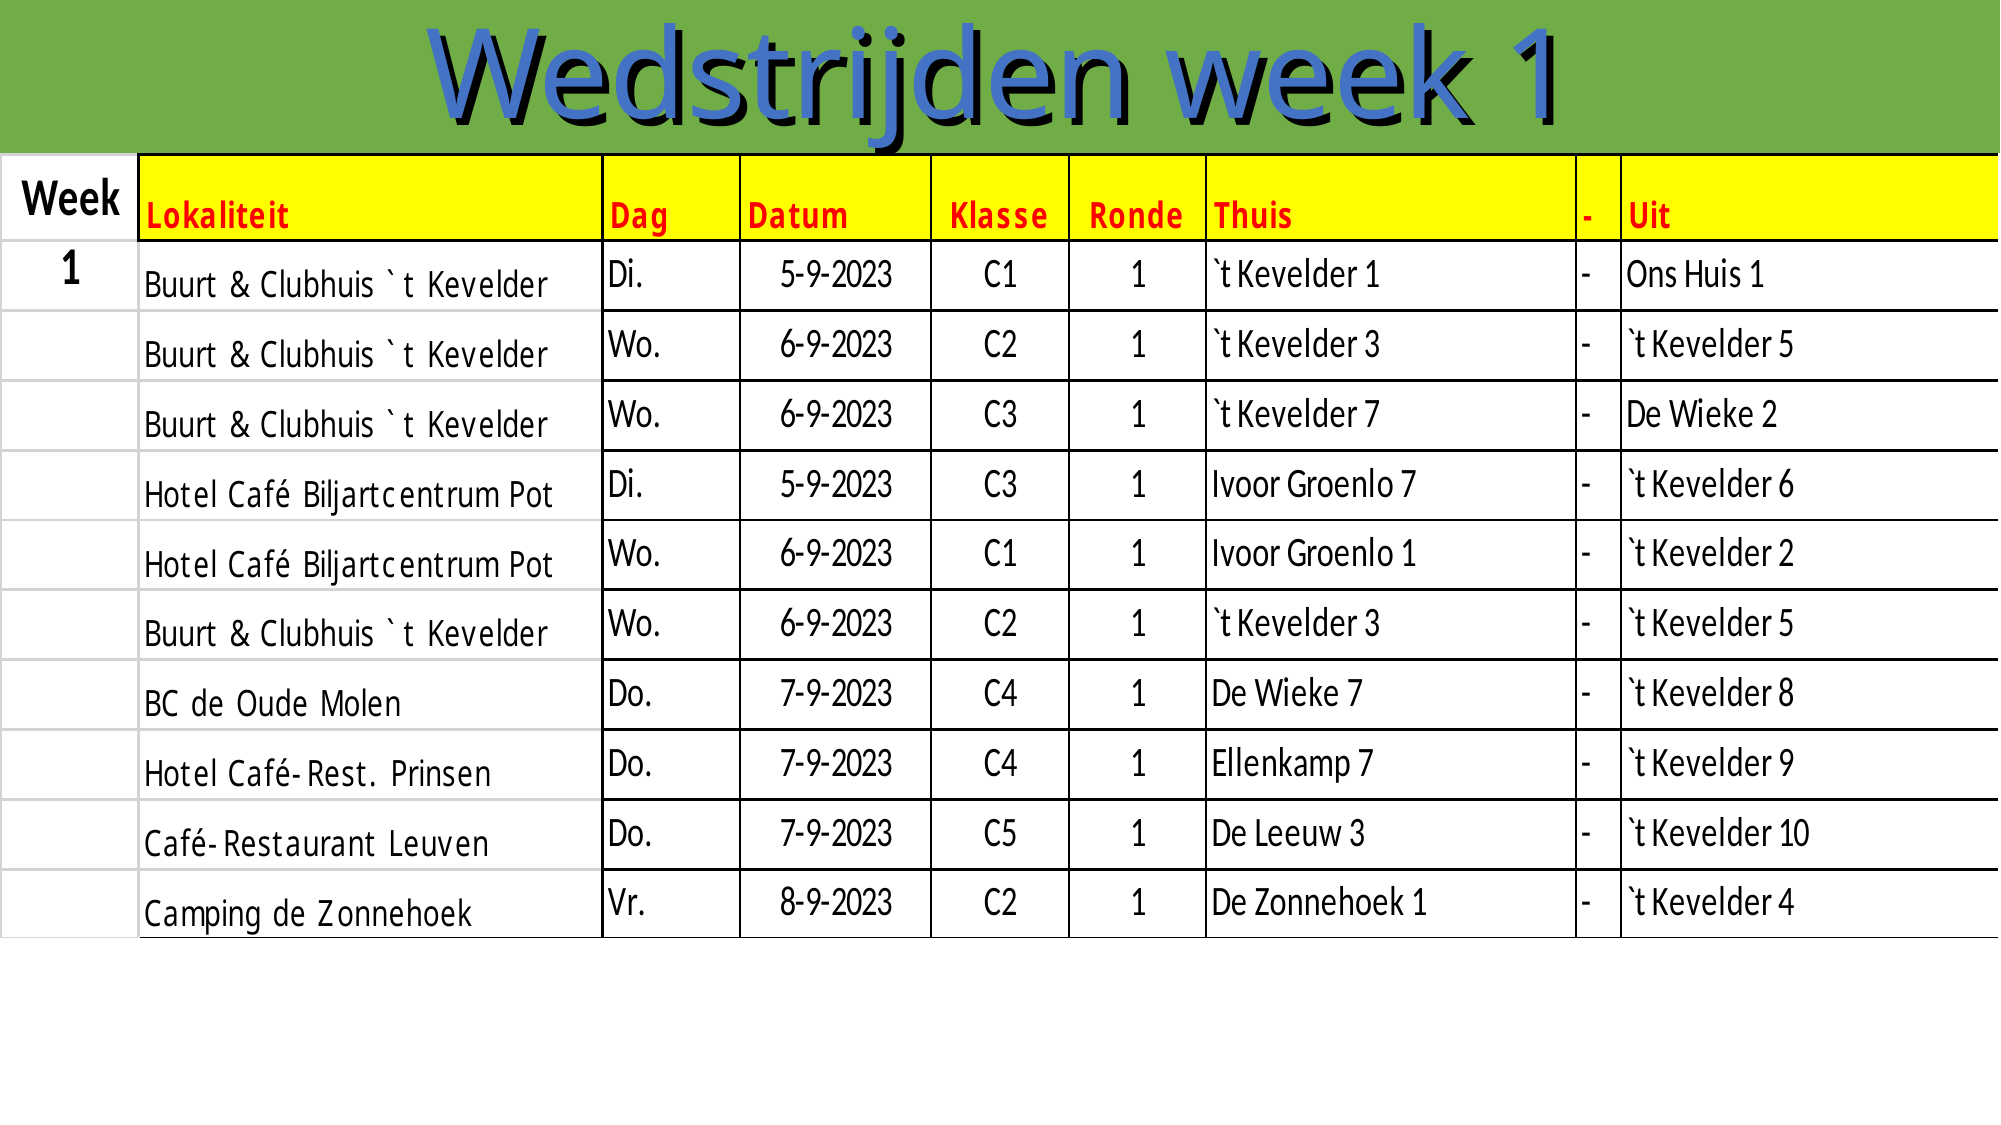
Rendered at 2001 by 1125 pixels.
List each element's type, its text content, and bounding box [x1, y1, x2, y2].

title Wedstrijden week 1 [0, 0, 2000, 152]
picture [0, 152, 2000, 941]
